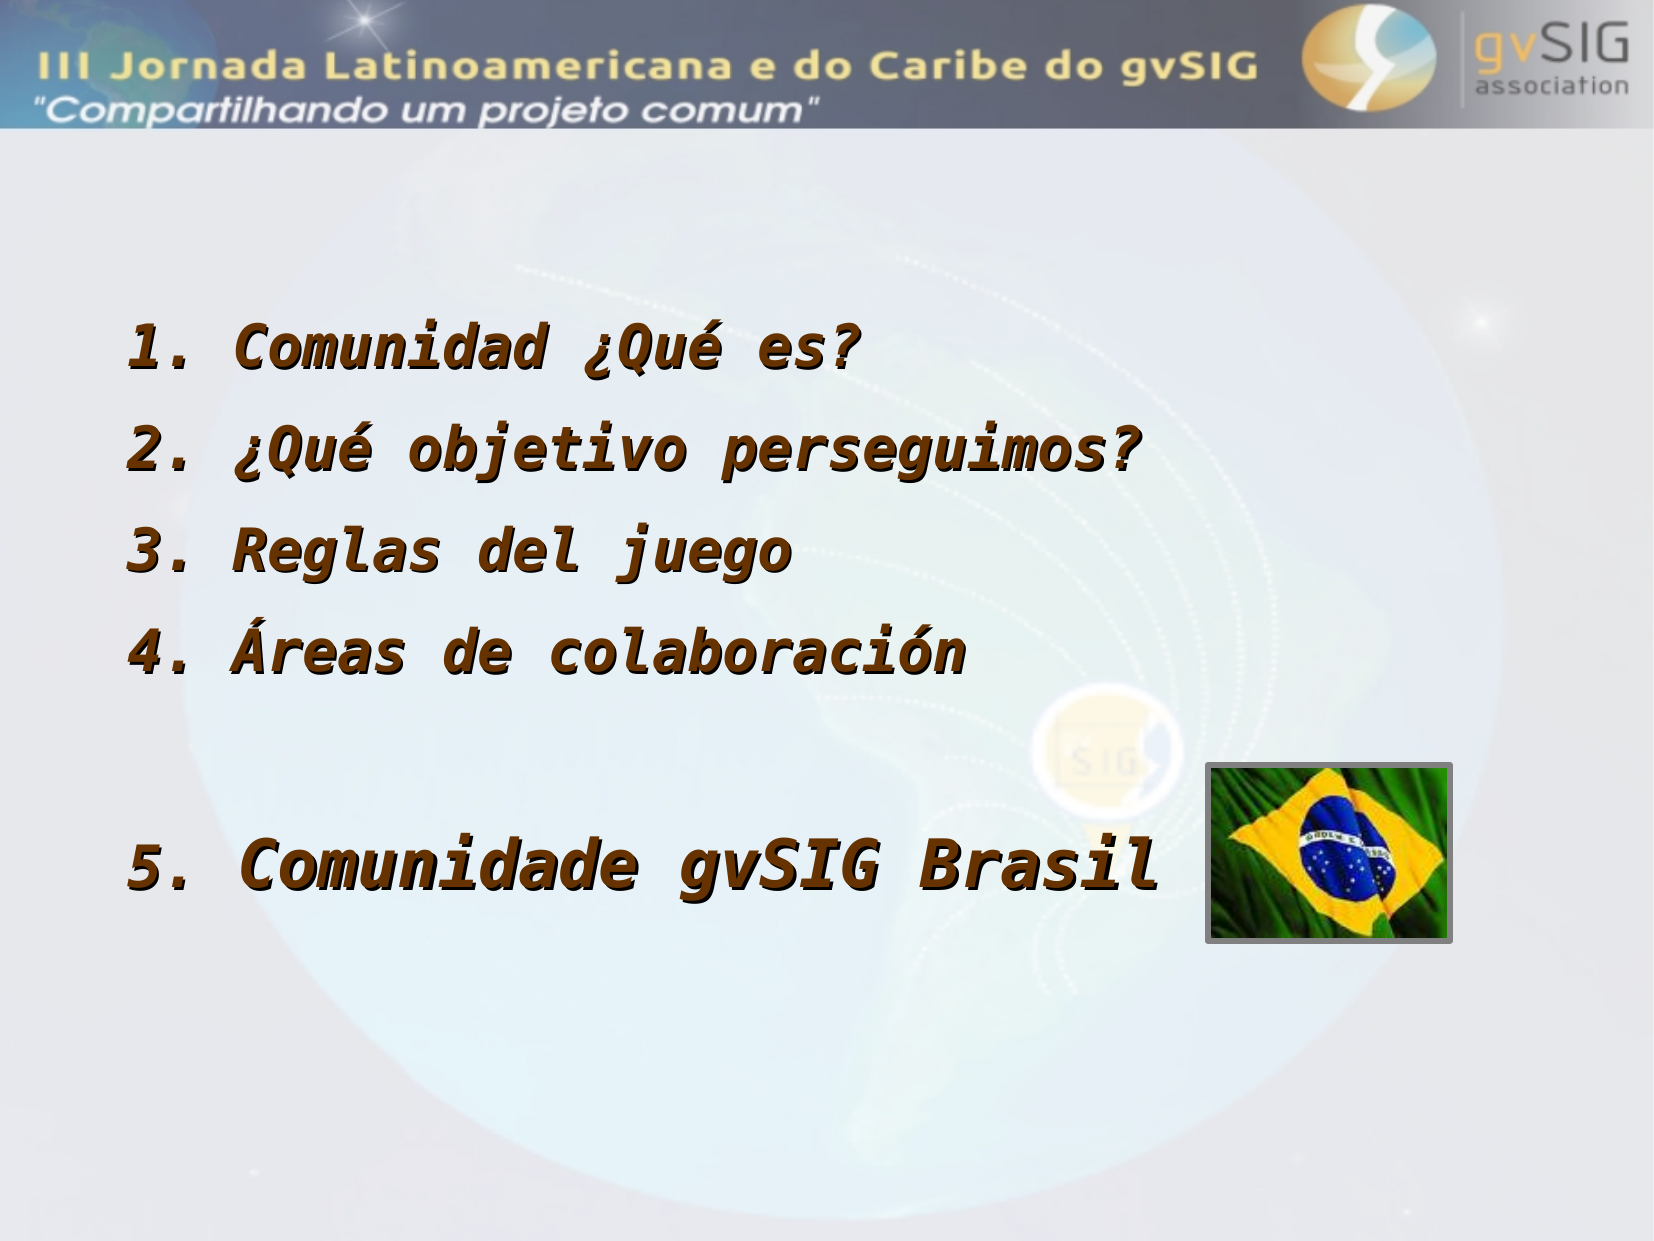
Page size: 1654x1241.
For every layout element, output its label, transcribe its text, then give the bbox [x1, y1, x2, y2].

text_box 1. Comunidad ¿Qué es? 2. ¿Qué objetivo perseguimos? 3. Reglas del juego 4. Áreas de colaboración 5. Comunidade gvSIG Brasil [112, 271, 1654, 974]
picture [1210, 767, 1447, 938]
picture [0, 0, 1654, 1241]
